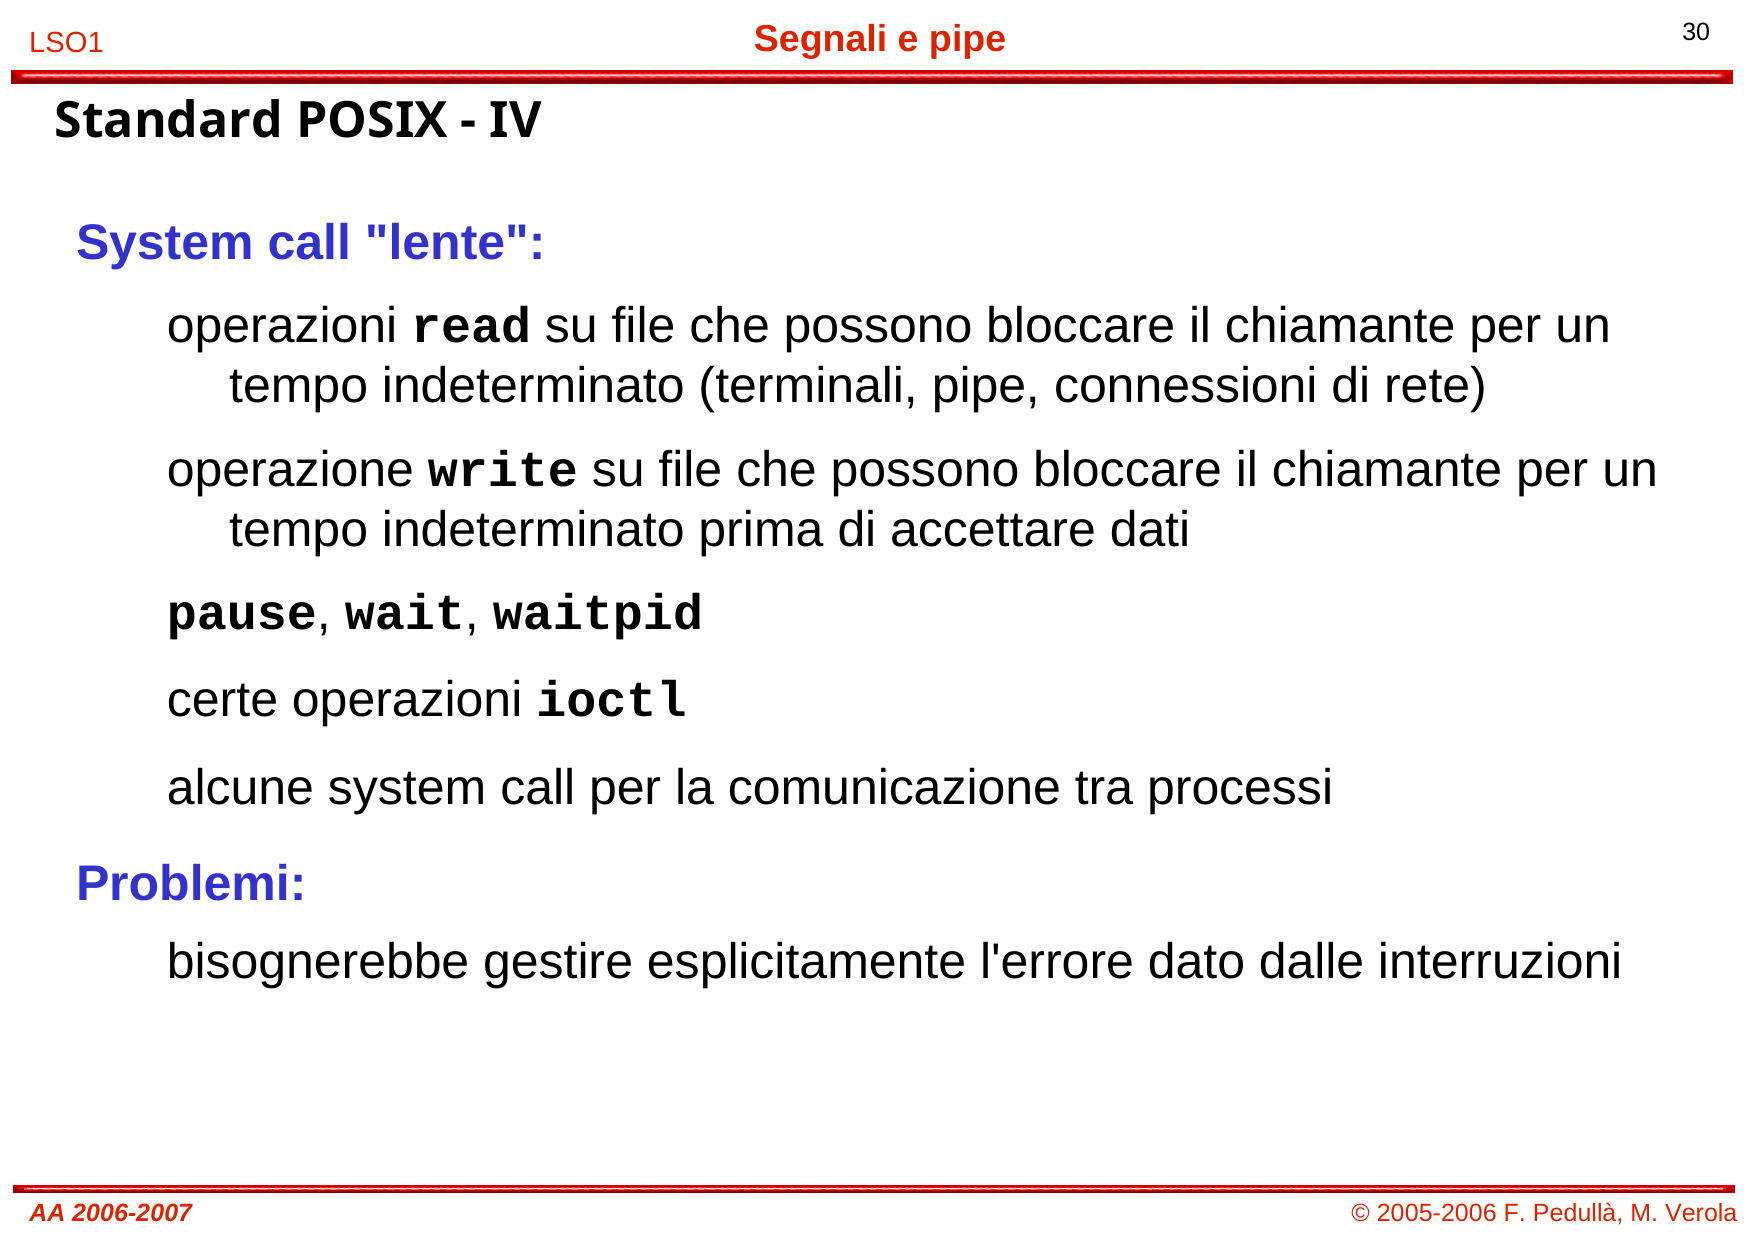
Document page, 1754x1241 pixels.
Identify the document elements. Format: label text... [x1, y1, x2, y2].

title Standard POSIX - IV [40, 72, 1714, 168]
picture [13, 1185, 1735, 1193]
list System call "lente": operazioni read su file che possono bloccare il chiamante per un tempo indeterminato (terminali, pipe, connessioni di rete) operazione write su file che possono bloccare il chiamante per un tempo indeterminato prima di accettare dati pause, wait, waitpid certe operazioni ioctl alcune system call per la comunicazione tra processi Problemi: bisognerebbe gestire esplicitamente l'errore dato dalle interruzioni [58, 206, 1696, 1135]
picture [11, 70, 1733, 84]
